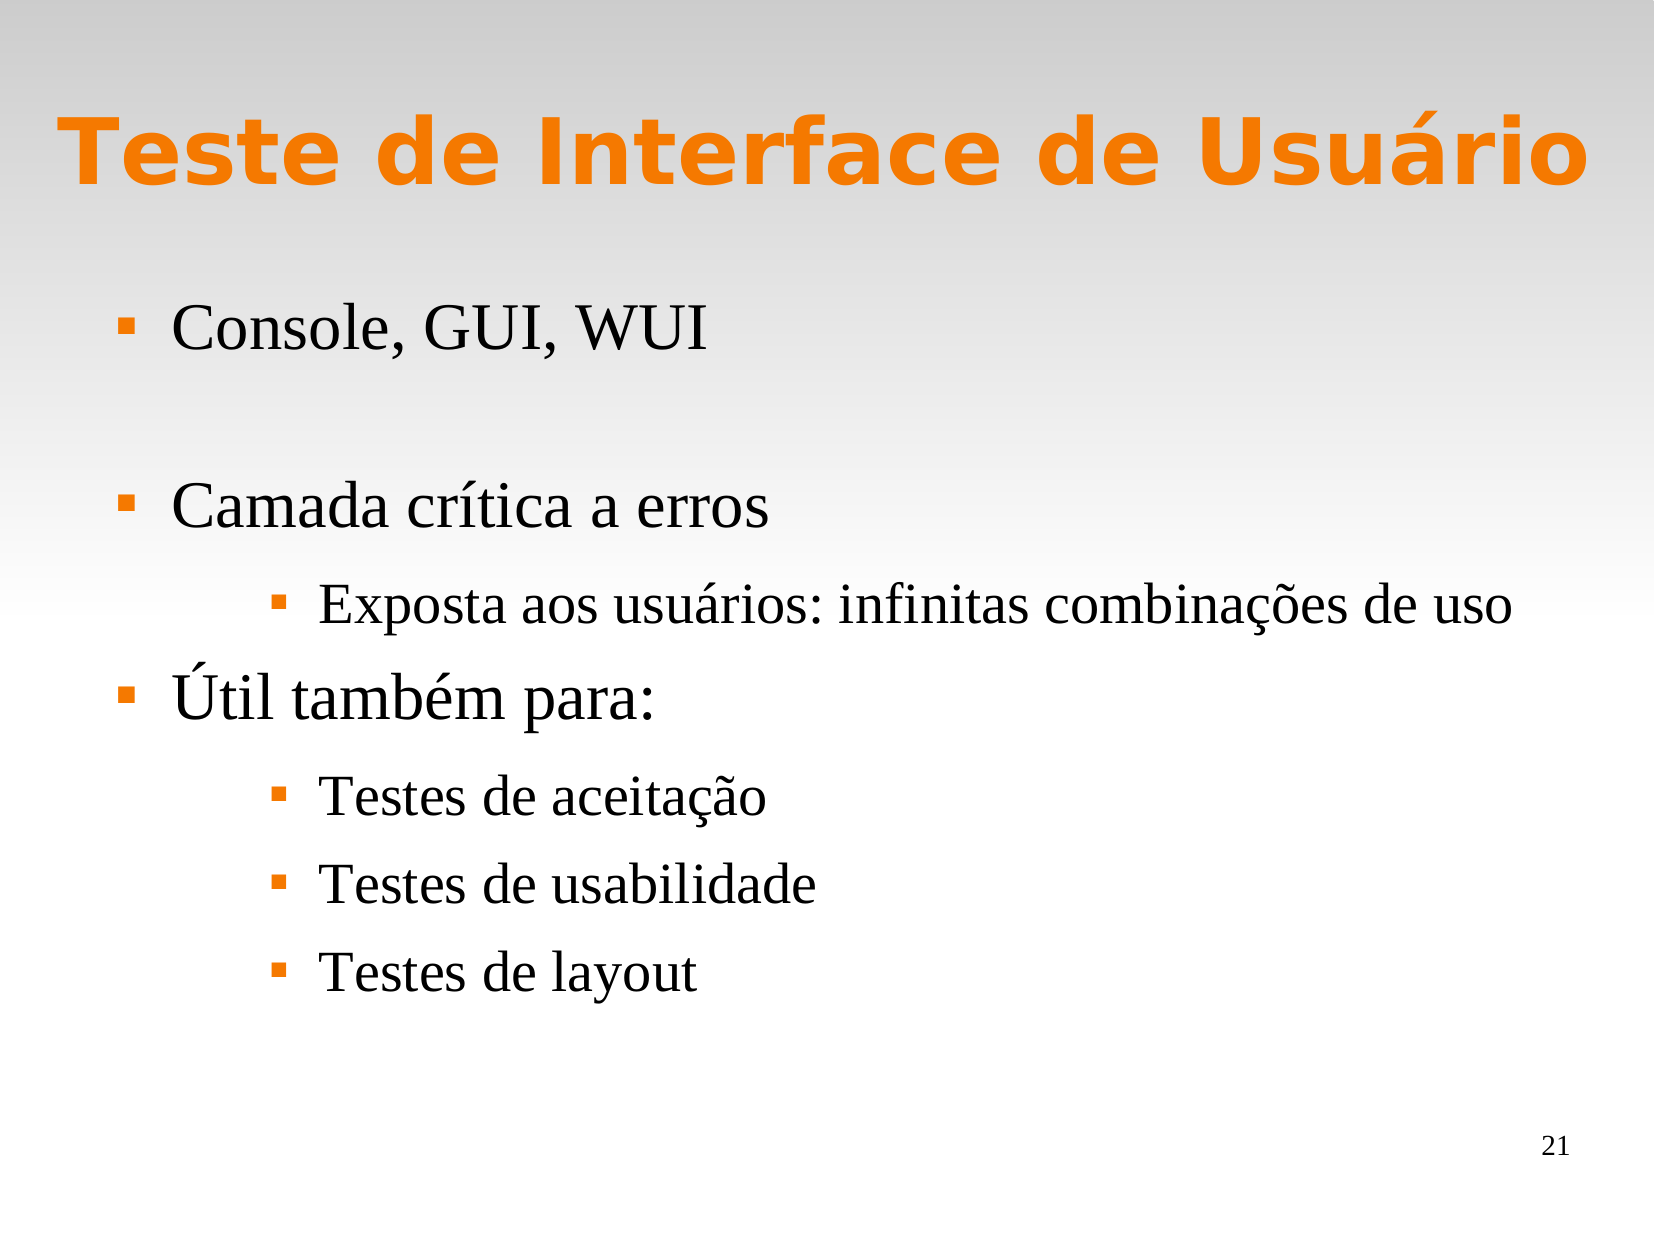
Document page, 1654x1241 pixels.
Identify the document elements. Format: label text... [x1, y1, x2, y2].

title Teste de Interface de Usuário [37, 49, 1613, 257]
list Console, GUI, WUI Camada crítica a erros Exposta aos usuários: infinitas combinações de uso Útil também para: Testes de aceitação Testes de usabilidade Testes de layout [82, 290, 1571, 1094]
